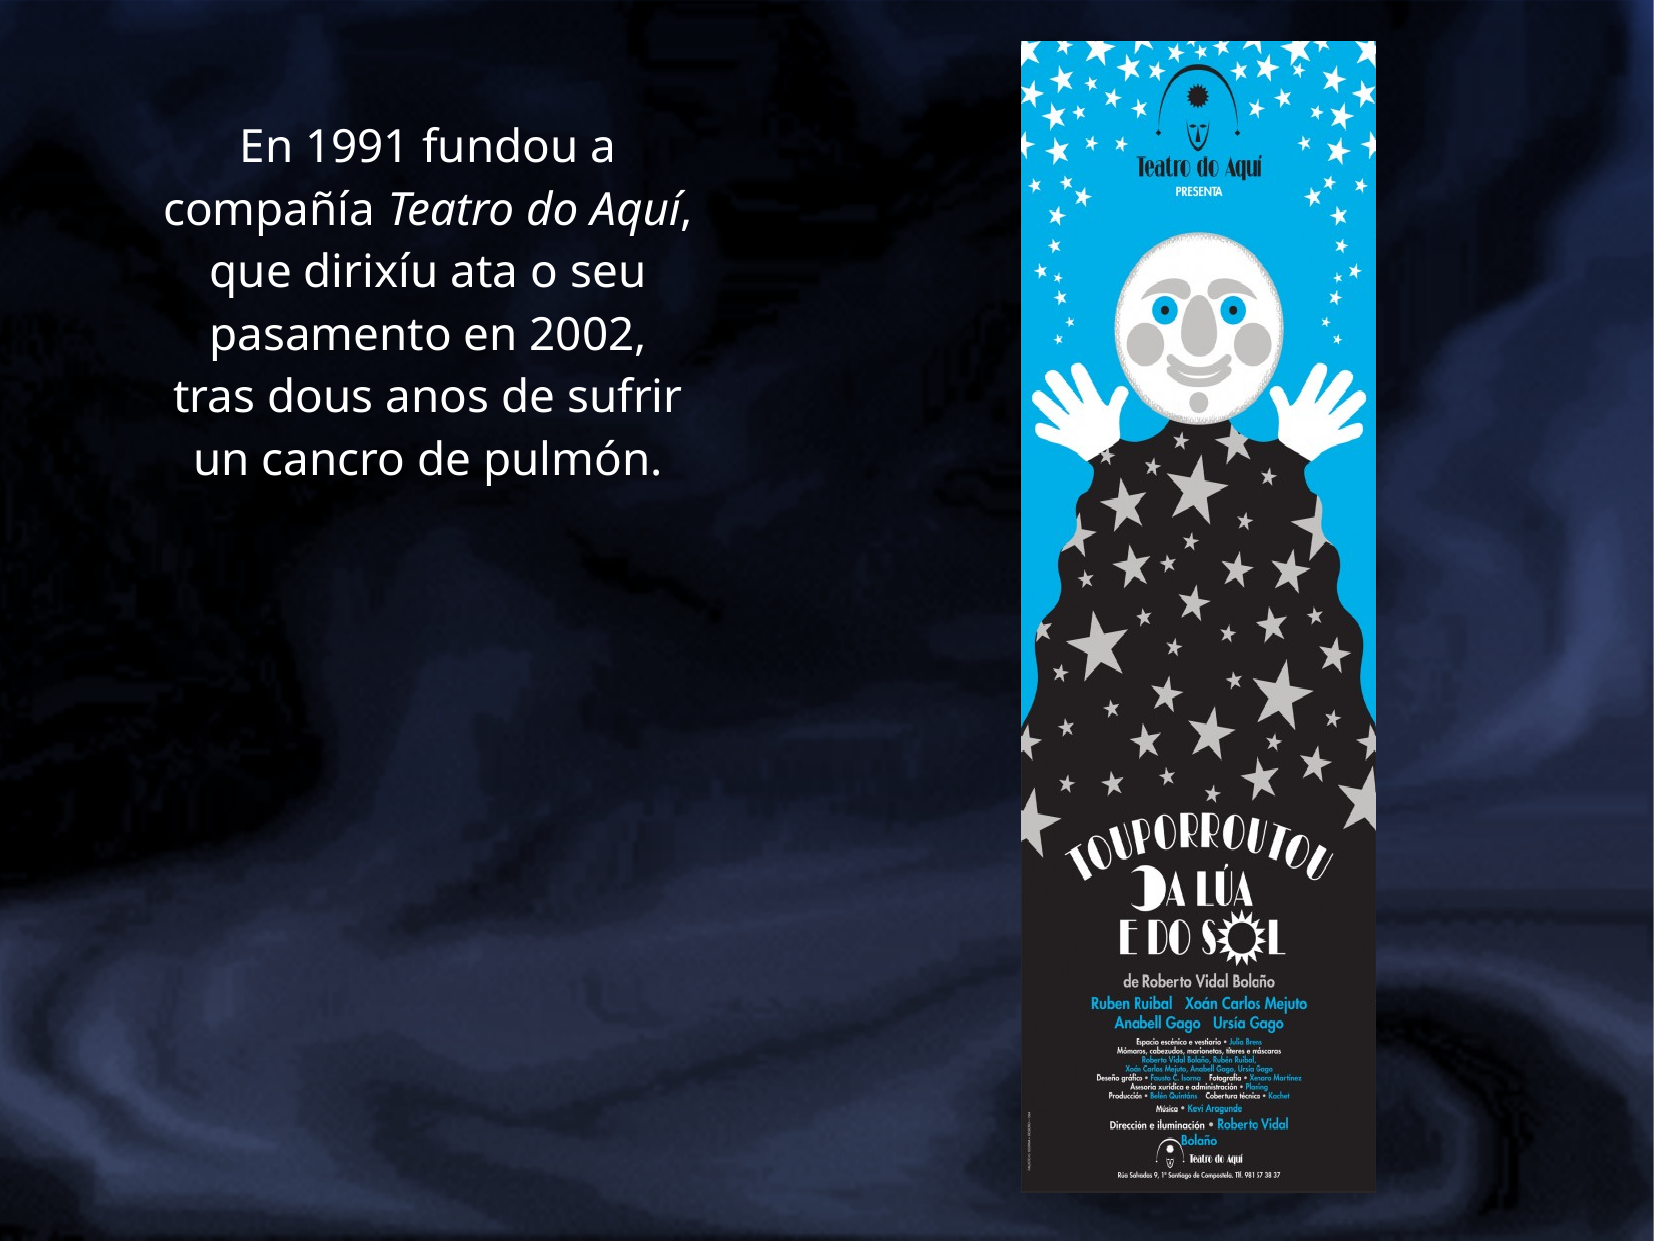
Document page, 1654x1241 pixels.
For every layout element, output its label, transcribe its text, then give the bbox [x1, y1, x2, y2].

picture [0, 0, 1654, 1241]
text_box En 1991 fundou a compañía Teatro do Aquí, que dirixíu ata o seu pasamento en 2002, tras dous anos de sufrir un cancro de pulmón. [147, 106, 709, 573]
